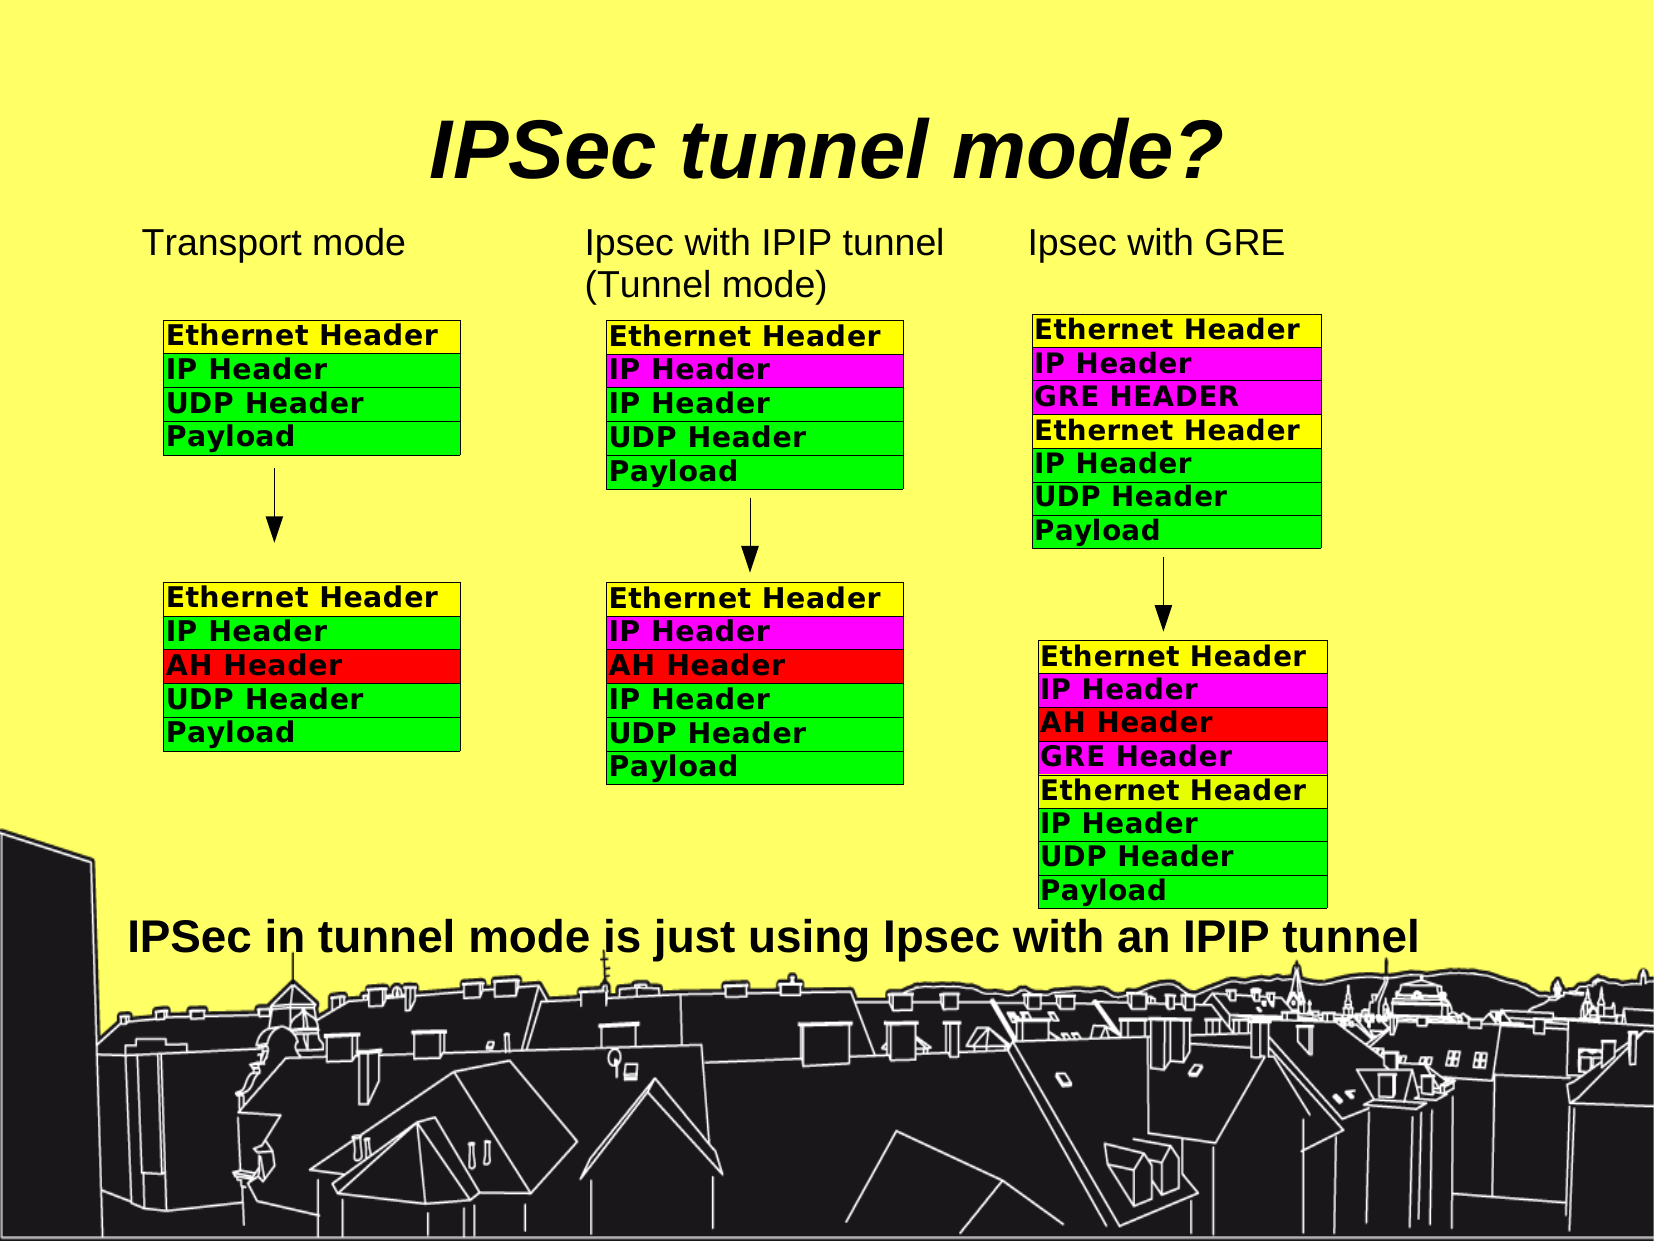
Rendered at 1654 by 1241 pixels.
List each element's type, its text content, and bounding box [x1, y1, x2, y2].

text_box Ipsec with GRE [1012, 214, 1318, 273]
title IPSec tunnel mode? [121, 46, 1534, 254]
chart [161, 312, 1576, 551]
text_box Transport mode [126, 214, 451, 273]
picture [0, 827, 1654, 1241]
text_box Ipsec with IPIP tunnel (Tunnel mode) [569, 214, 992, 317]
text_box IPSec in tunnel mode is just using Ipsec with an IPIP tunnel [112, 903, 1651, 981]
chart [161, 580, 1582, 911]
